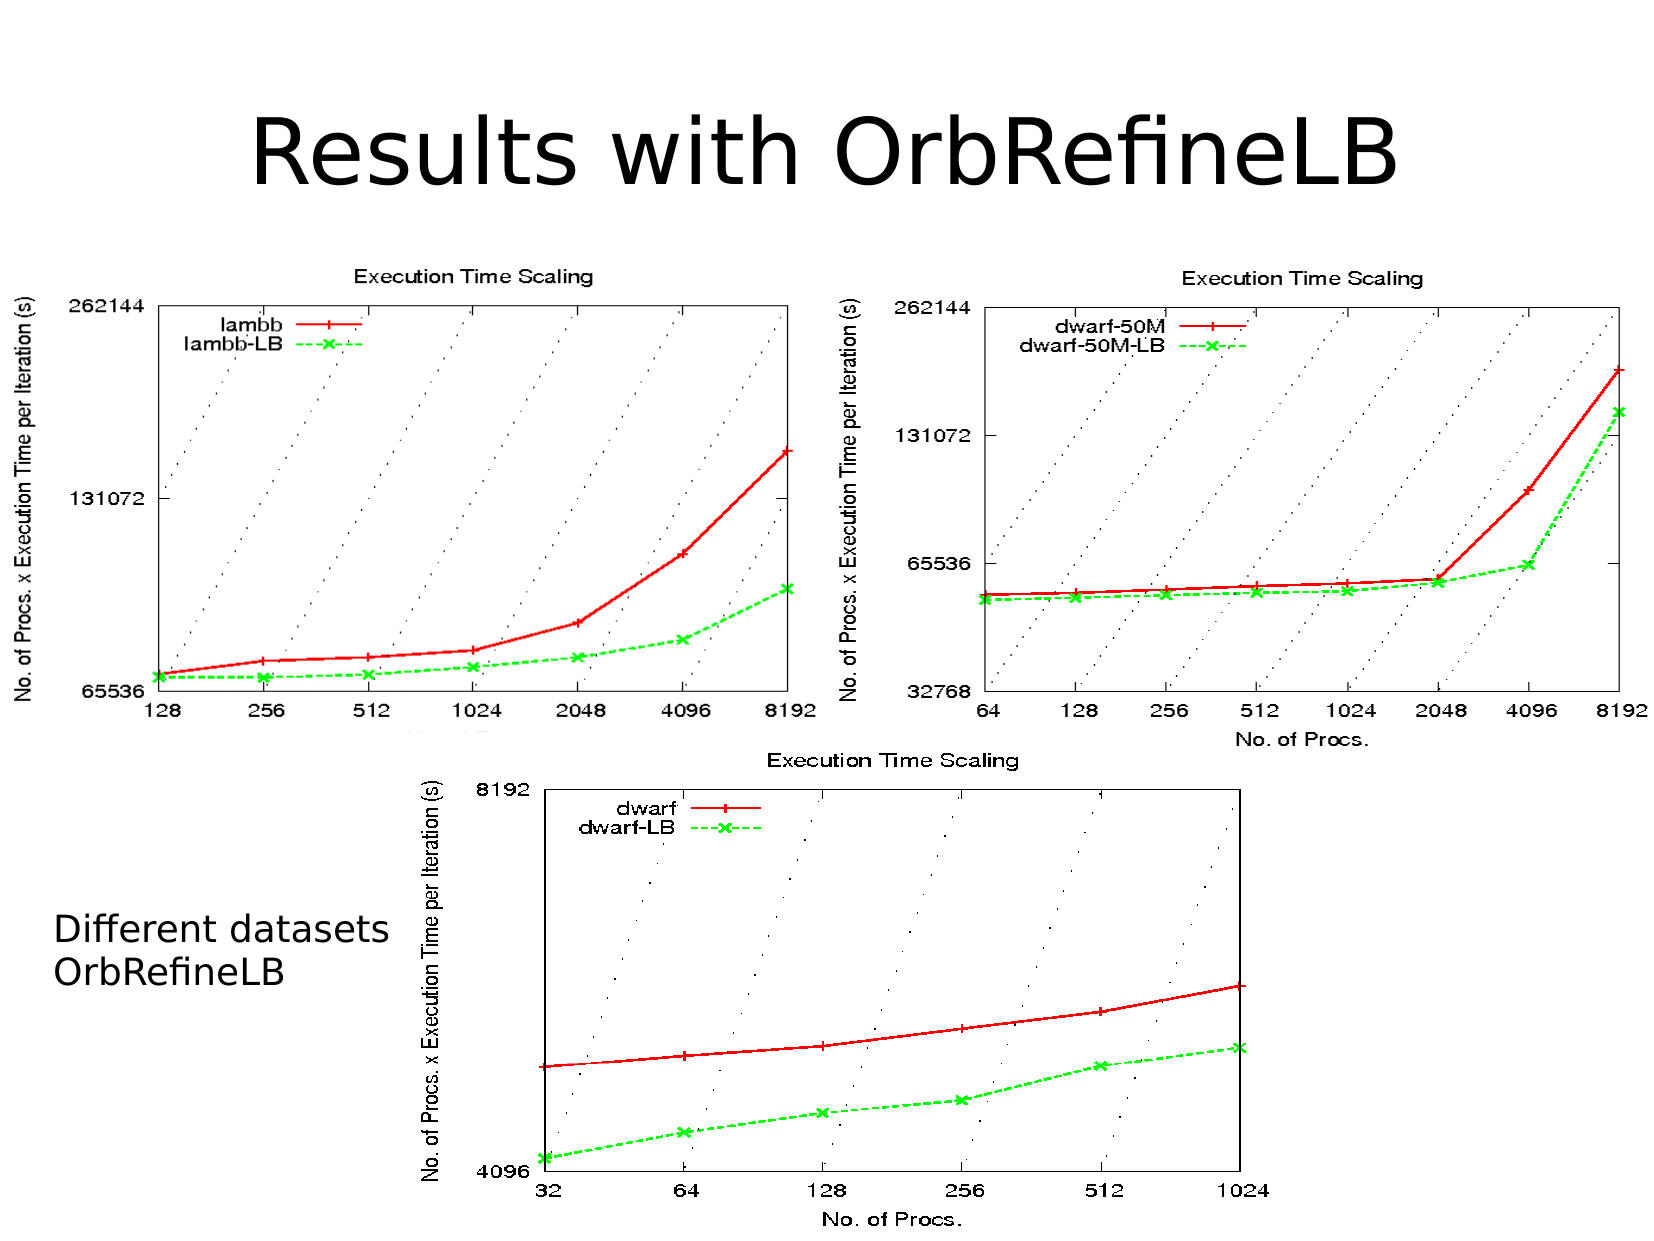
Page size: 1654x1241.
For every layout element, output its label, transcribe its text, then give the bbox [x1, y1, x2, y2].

picture [0, 248, 1654, 1229]
title Results with OrbRefineLB [82, 56, 1571, 250]
text_box Different datasets OrbRefineLB [26, 900, 420, 1002]
